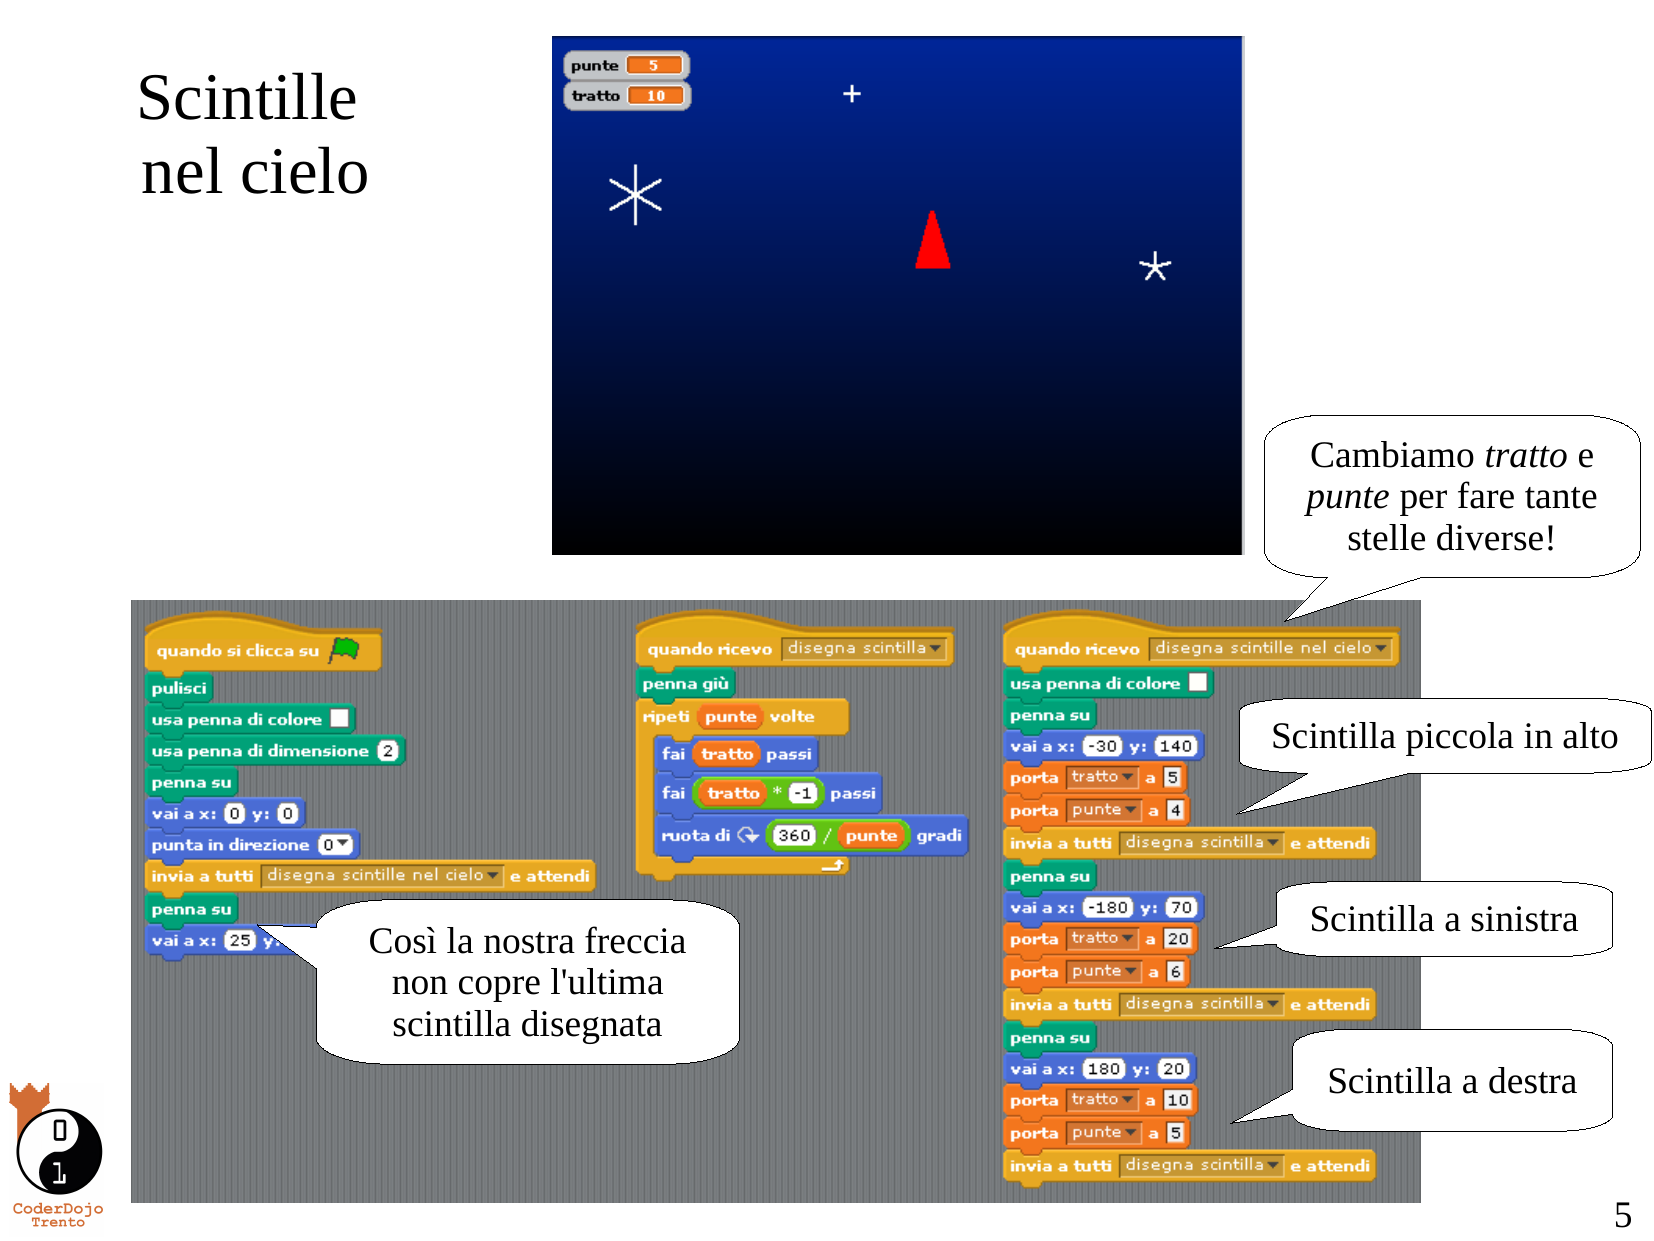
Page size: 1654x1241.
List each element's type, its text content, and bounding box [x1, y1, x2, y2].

text_box Scintille nel cielo [121, 52, 471, 216]
picture [552, 36, 1245, 555]
text_box 5 [1599, 1186, 1650, 1241]
picture [9, 1083, 104, 1237]
text_box Cambiamo tratto e punte per fare tante stelle diverse! [1264, 415, 1641, 622]
text_box Scintilla a destra [1230, 1029, 1613, 1132]
picture [131, 600, 1421, 1203]
text_box Scintilla piccola in alto [1236, 698, 1652, 815]
text_box Così la nostra freccia non copre l'ultima scintilla disegnata [257, 899, 740, 1065]
text_box Scintilla a sinistra [1214, 881, 1613, 957]
